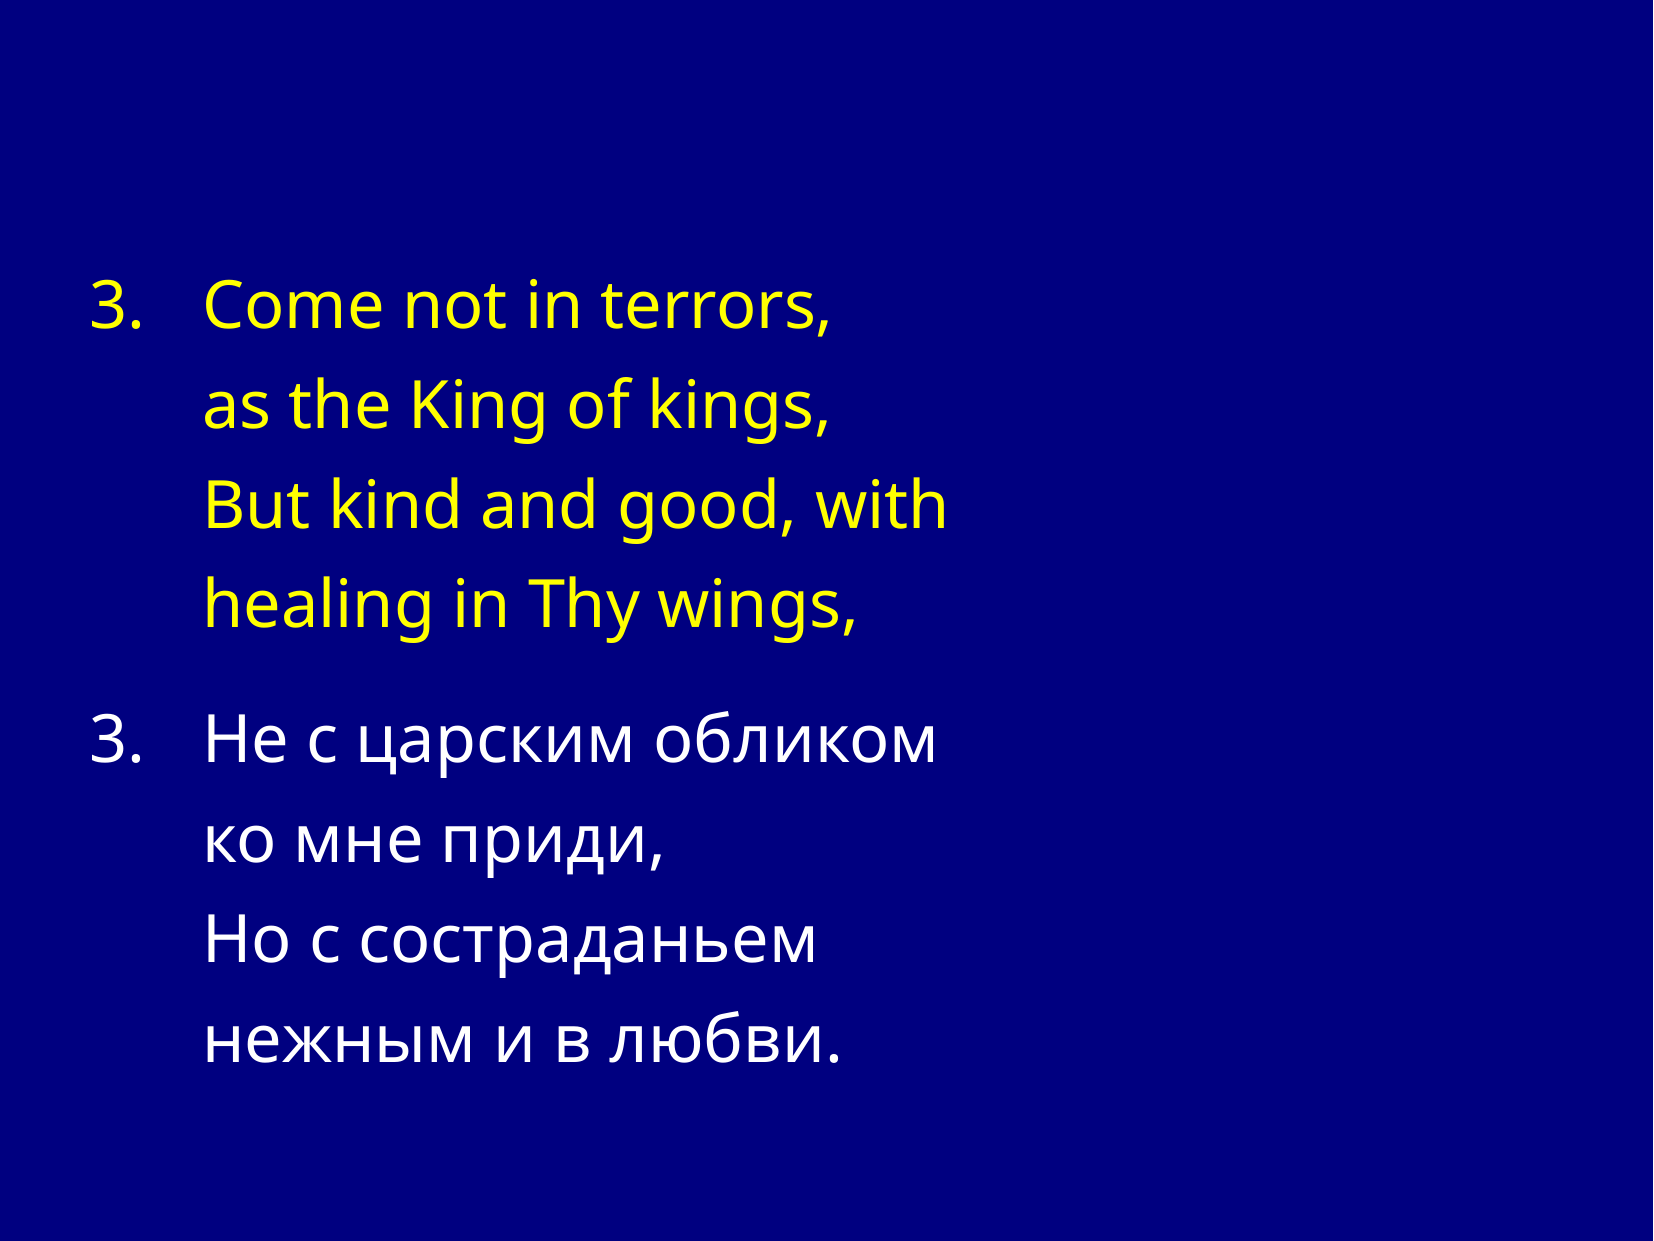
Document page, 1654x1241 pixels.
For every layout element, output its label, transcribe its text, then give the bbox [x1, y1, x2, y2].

text_box 3. Come not in terrors, as the King of kings, But kind and good, with healing in Thy wings, [75, 150, 1576, 638]
text_box 3. Не с царским обликом ко мне приди, Но с состраданьем нежным и в любви. [75, 675, 1576, 1163]
